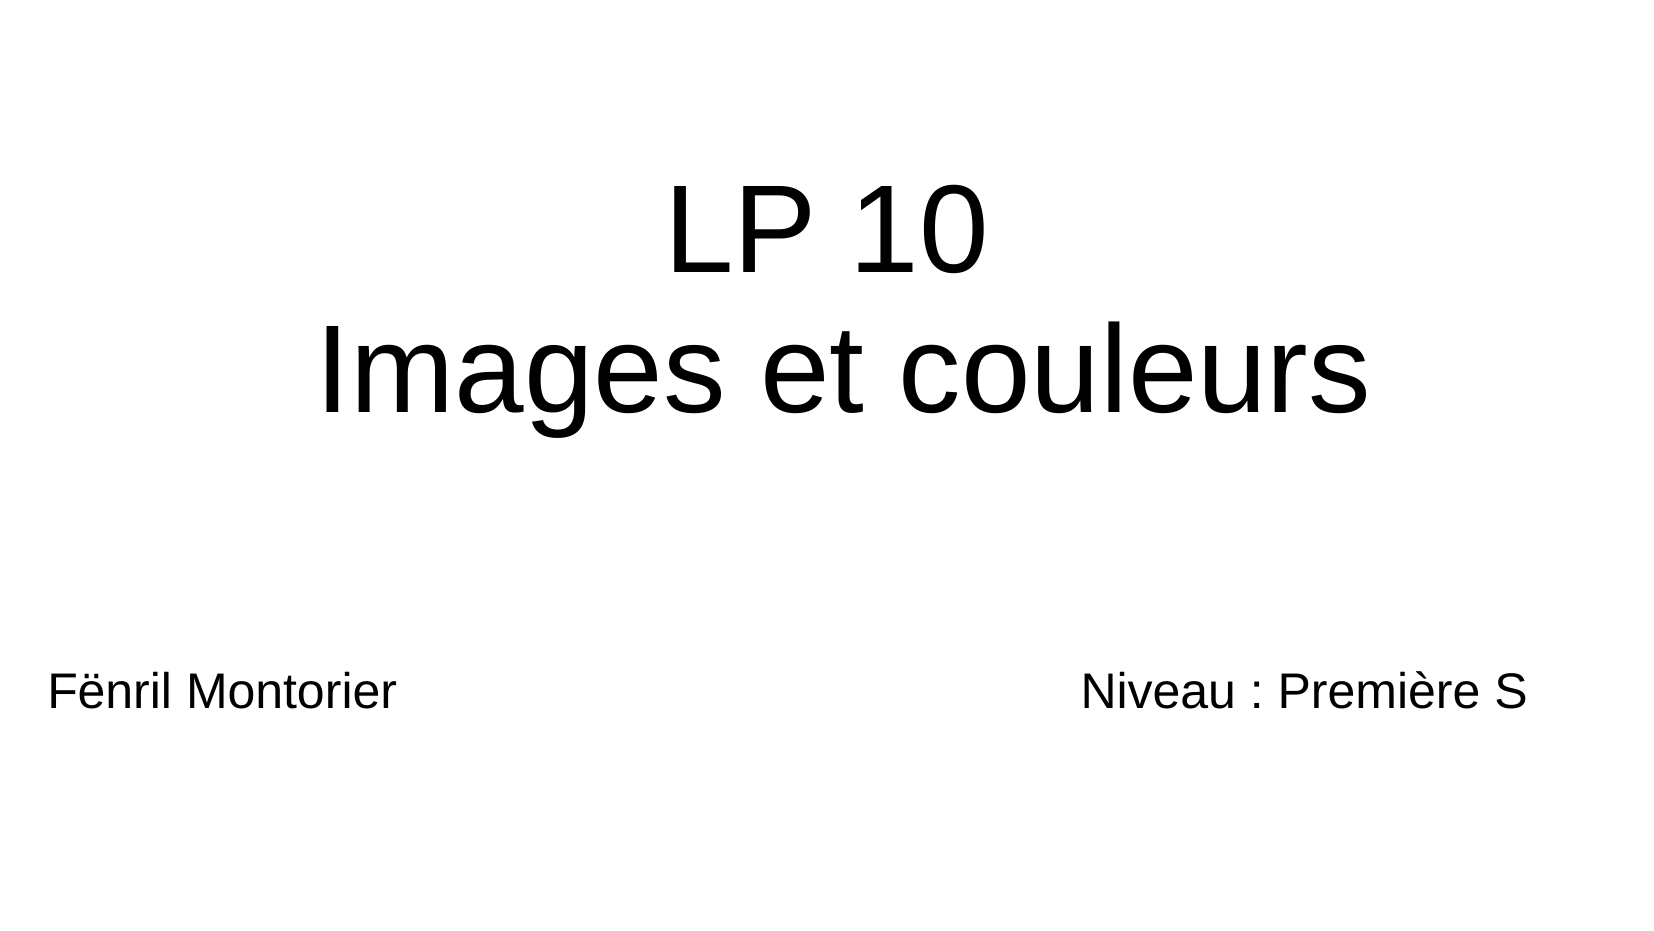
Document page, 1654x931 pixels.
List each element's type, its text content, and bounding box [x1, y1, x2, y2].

subtitle Fënril Montorier Niveau : Première S [47, 625, 1571, 758]
title LP 10 Images et couleurs [82, 89, 1571, 509]
